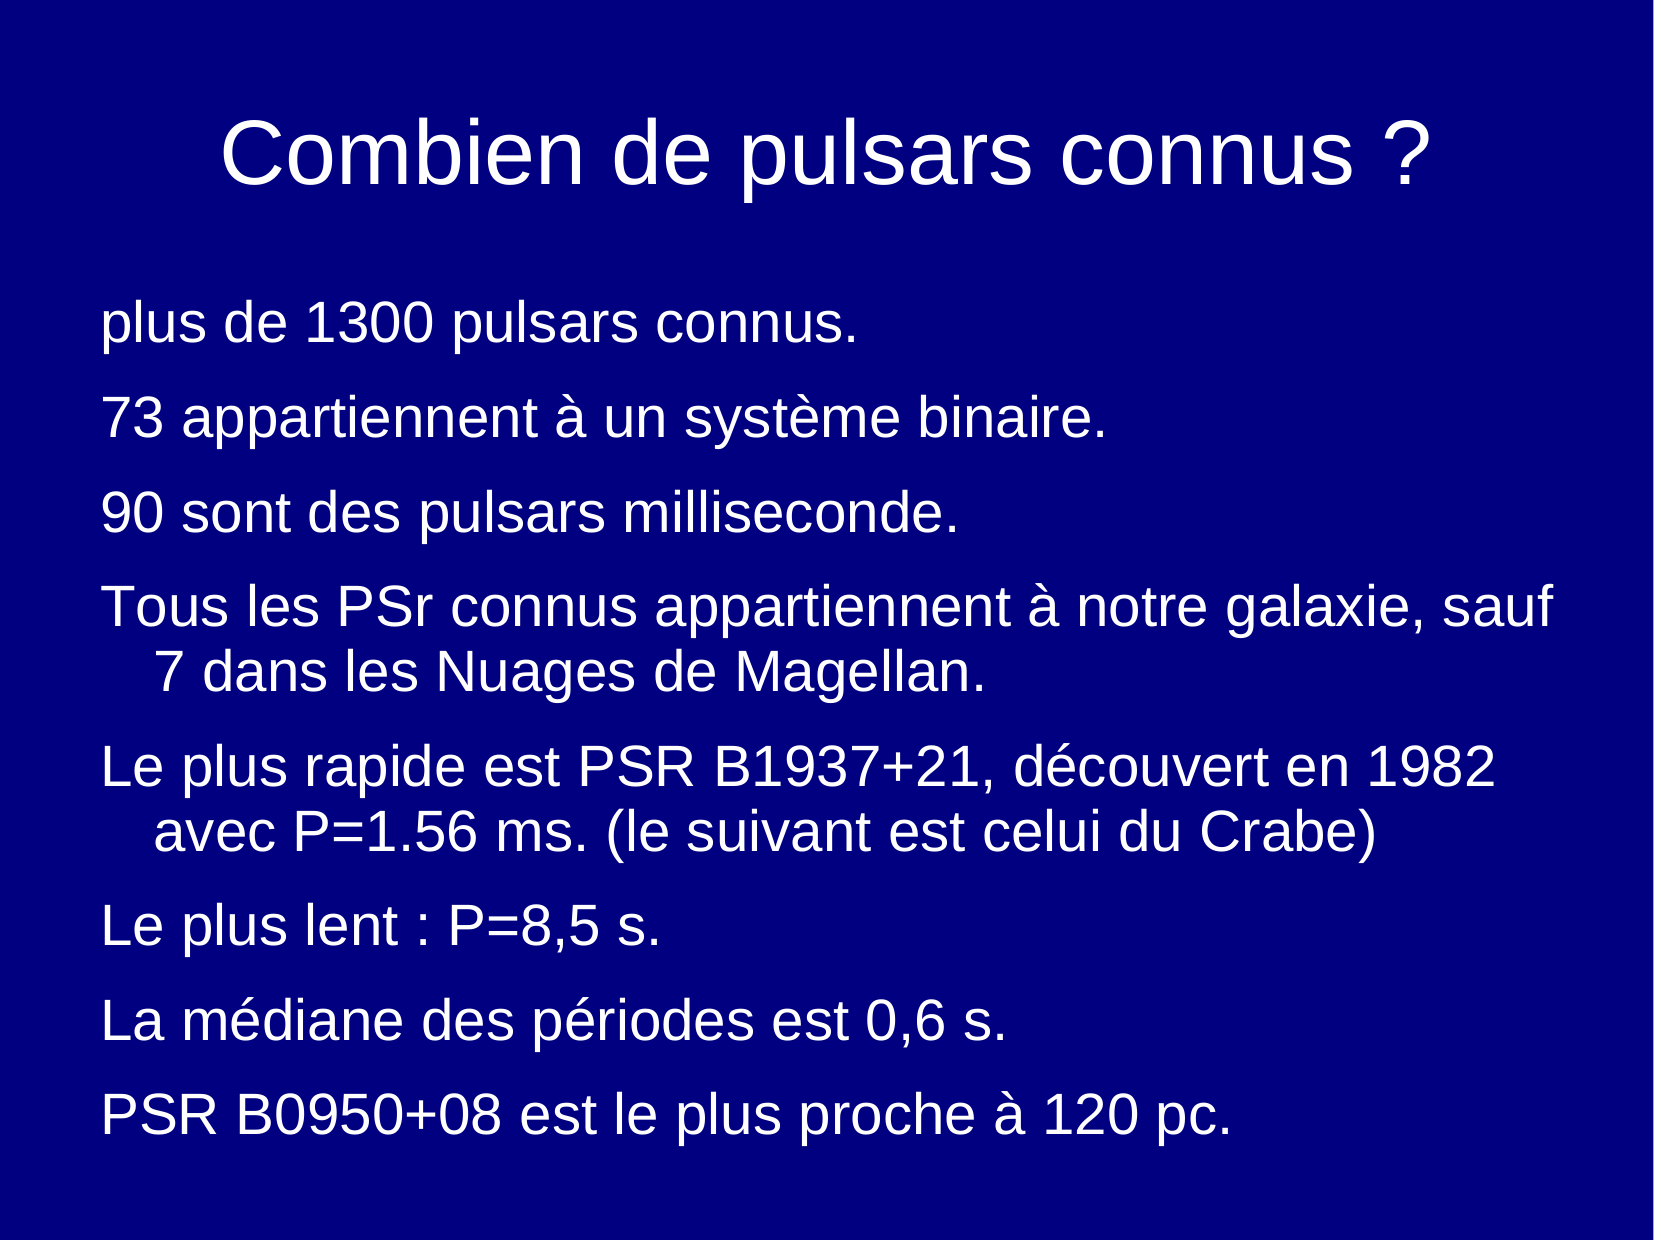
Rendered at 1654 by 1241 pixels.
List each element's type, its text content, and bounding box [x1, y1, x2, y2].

title Combien de pulsars connus ? [82, 49, 1571, 257]
list plus de 1300 pulsars connus. 73 appartiennent à un système binaire. 90 sont des pulsars milliseconde. Tous les PSr connus appartiennent à notre galaxie, sauf 7 dans les Nuages de Magellan. Le plus rapide est PSR B1937+21, découvert en 1982 avec P=1.56 ms. (le suivant est celui du Crabe) Le plus lent : P=8,5 s. La médiane des périodes est 0,6 s. PSR B0950+08 est le plus proche à 120 pc. [82, 290, 1571, 1145]
